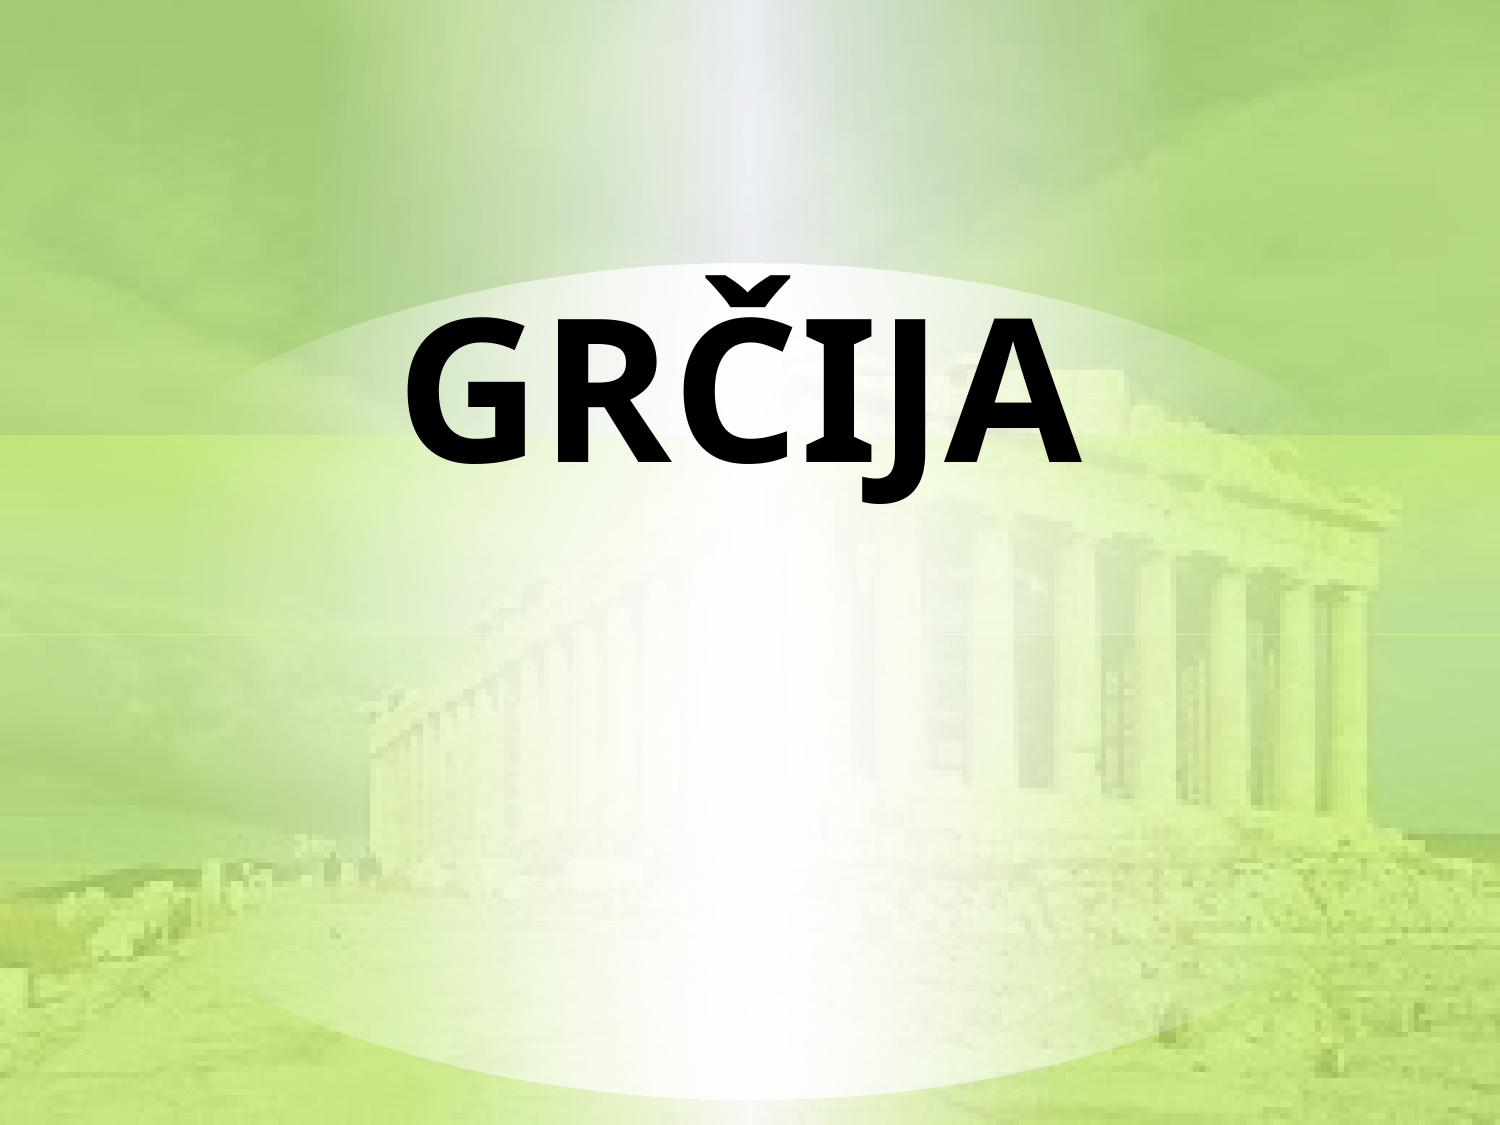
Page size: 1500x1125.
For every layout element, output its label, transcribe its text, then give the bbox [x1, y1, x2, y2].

subtitle [301, 727, 1352, 1016]
title GRČIJA [135, 255, 1313, 550]
